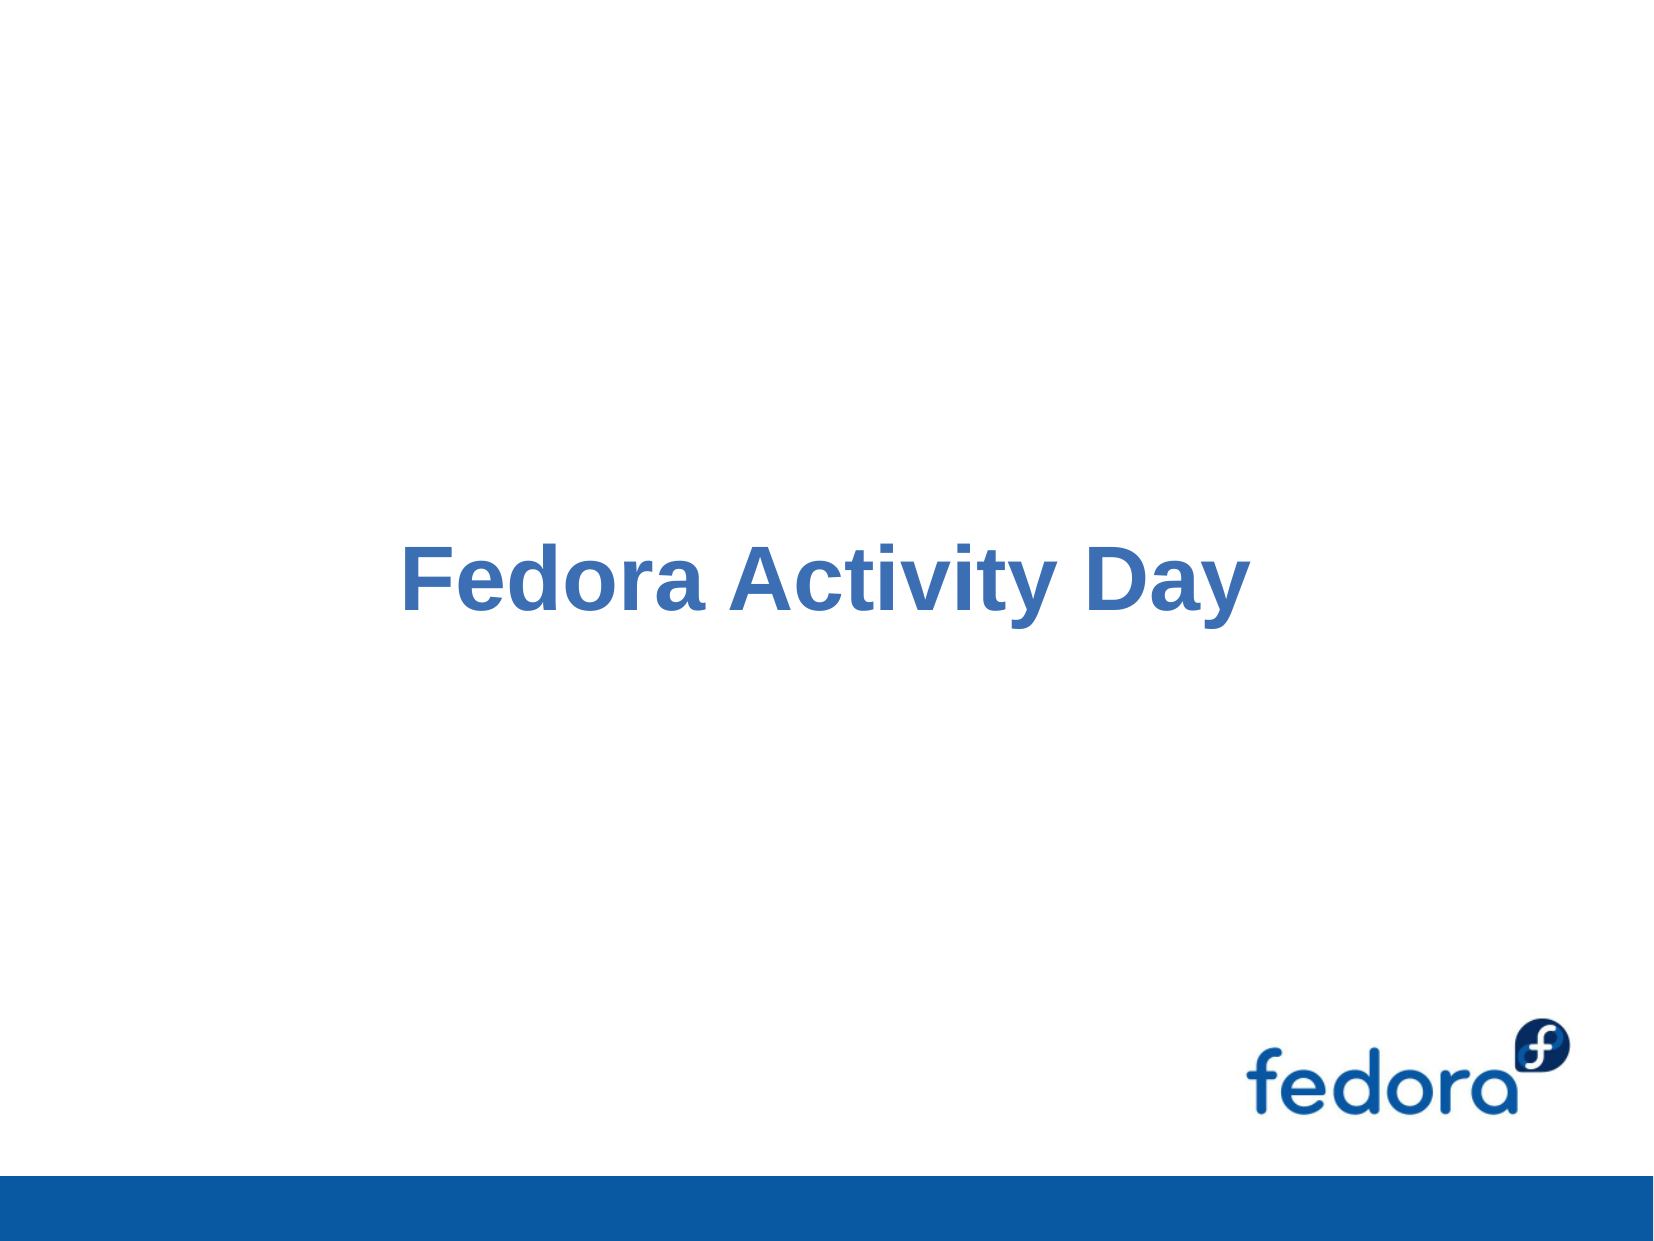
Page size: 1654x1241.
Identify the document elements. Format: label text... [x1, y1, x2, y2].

picture [0, 1176, 1654, 1241]
picture [1237, 1010, 1576, 1125]
subtitle Fedora Activity Day [82, 56, 1571, 1102]
